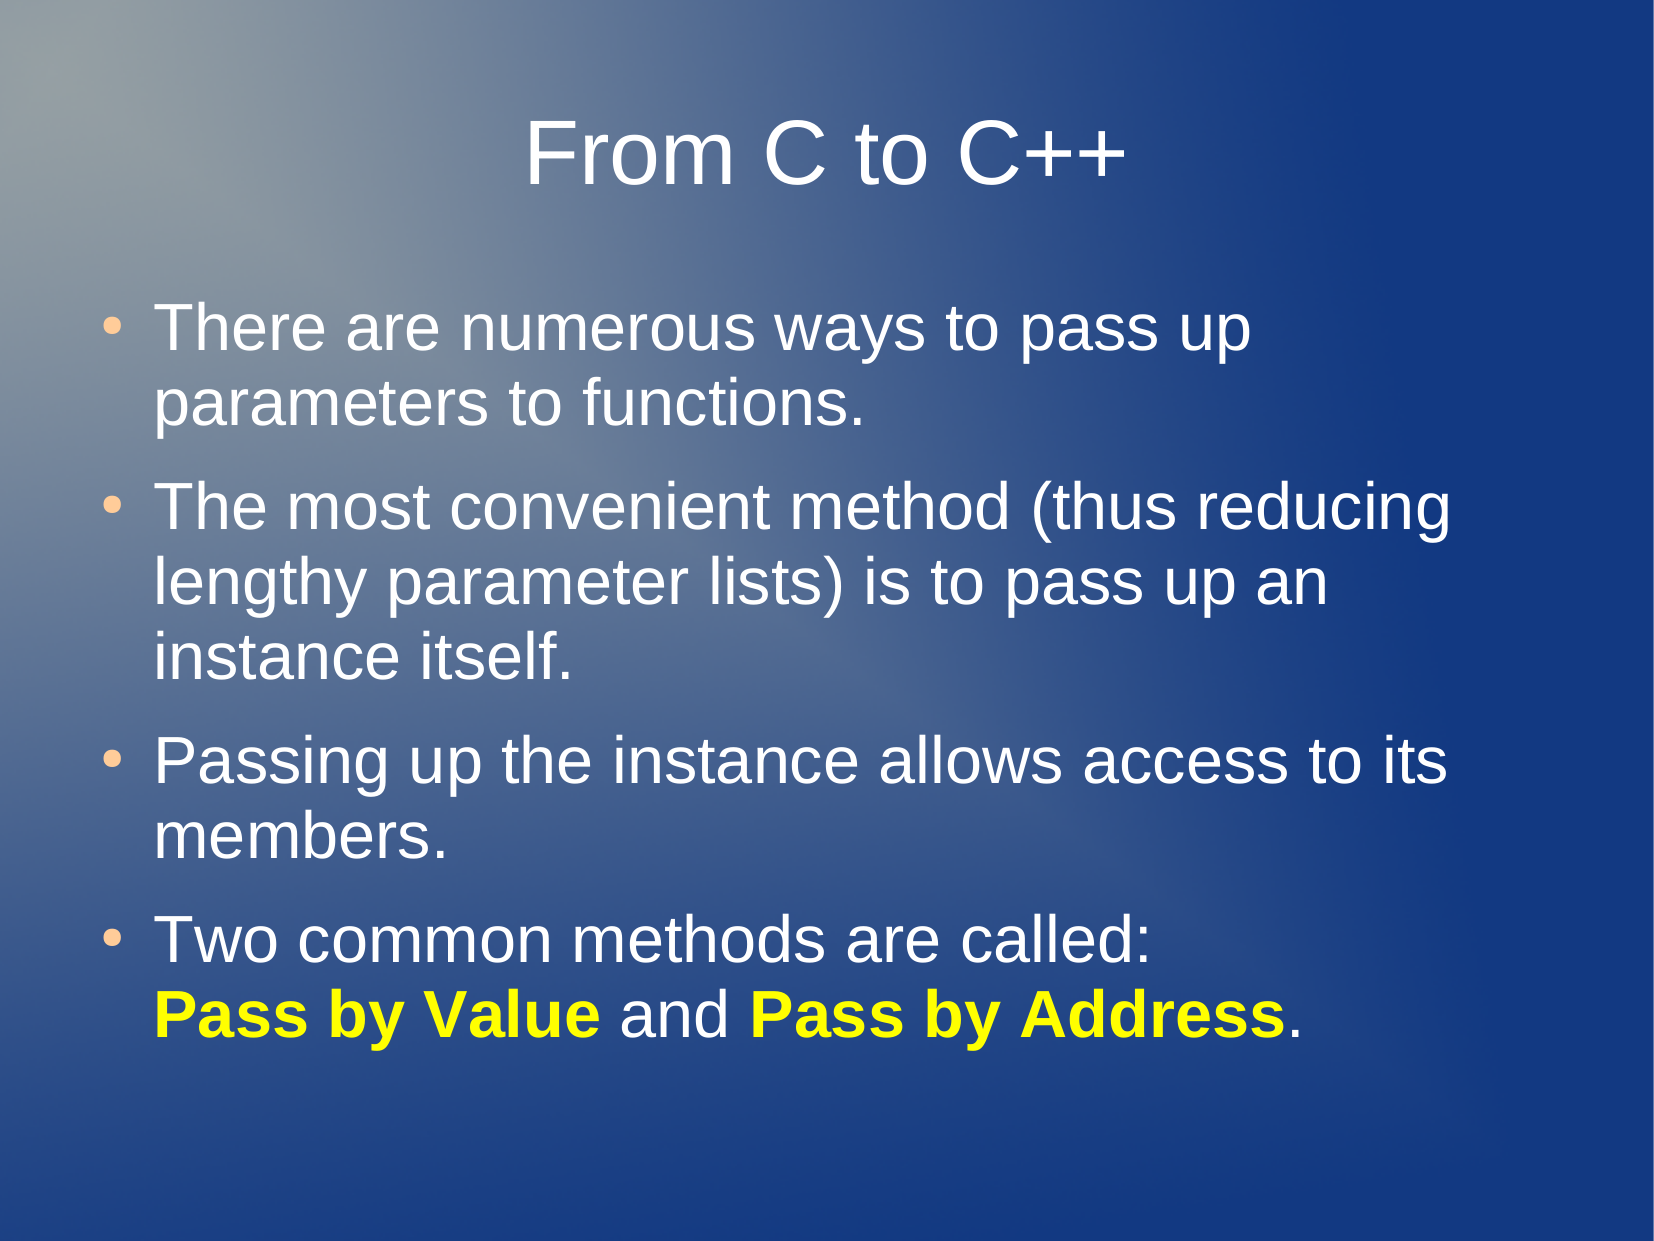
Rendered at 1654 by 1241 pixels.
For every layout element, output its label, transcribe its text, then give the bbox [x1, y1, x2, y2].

list There are numerous ways to pass up parameters to functions. The most convenient method (thus reducing lengthy parameter lists) is to pass up an instance itself. Passing up the instance allows access to its members. Two common methods are called: Pass by Value and Pass by Address. [82, 290, 1571, 1157]
picture [0, 0, 1654, 1241]
title From C to C++ [82, 56, 1571, 250]
